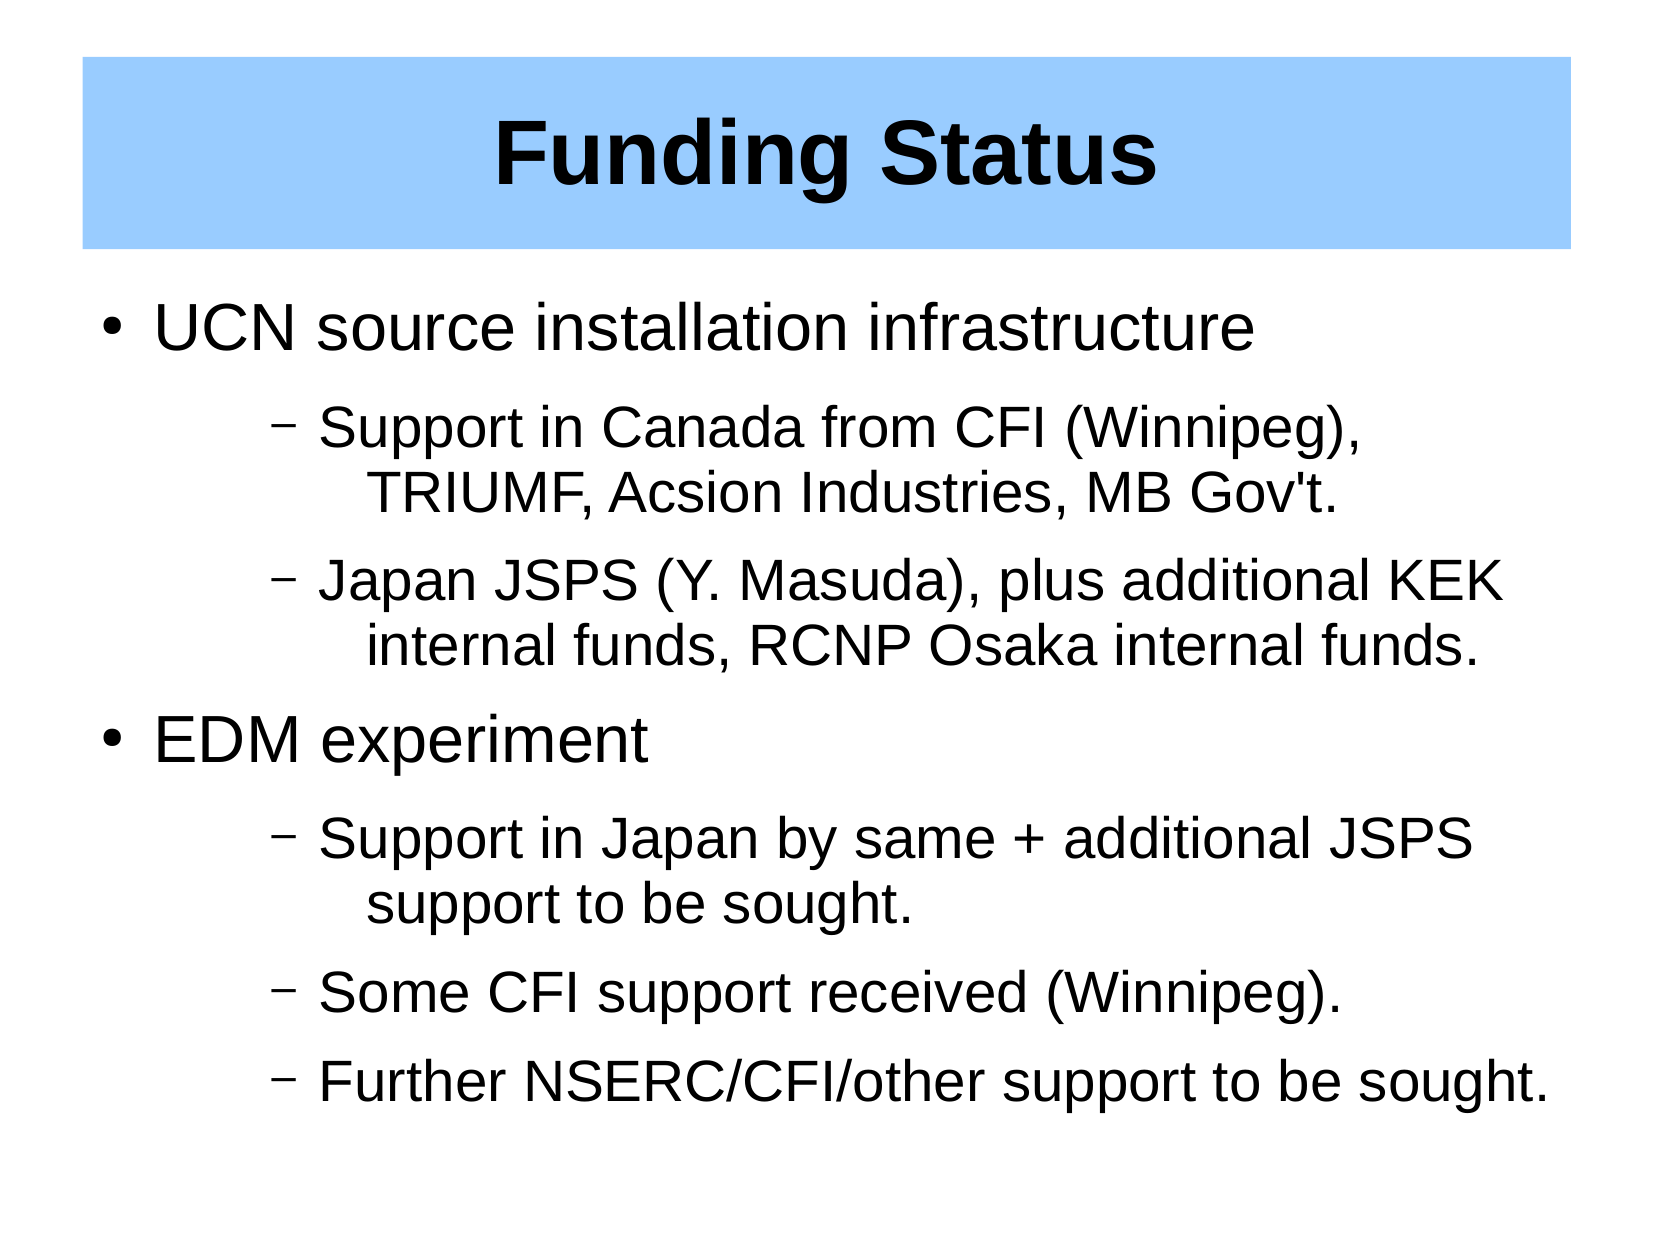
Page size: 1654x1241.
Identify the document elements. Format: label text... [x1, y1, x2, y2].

list UCN source installation infrastructure Support in Canada from CFI (Winnipeg), TRIUMF, Acsion Industries, MB Gov't. Japan JSPS (Y. Masuda), plus additional KEK internal funds, RCNP Osaka internal funds. EDM experiment Support in Japan by same + additional JSPS support to be sought. Some CFI support received (Winnipeg). Further NSERC/CFI/other support to be sought. [82, 290, 1571, 1191]
title Funding Status [82, 56, 1571, 250]
